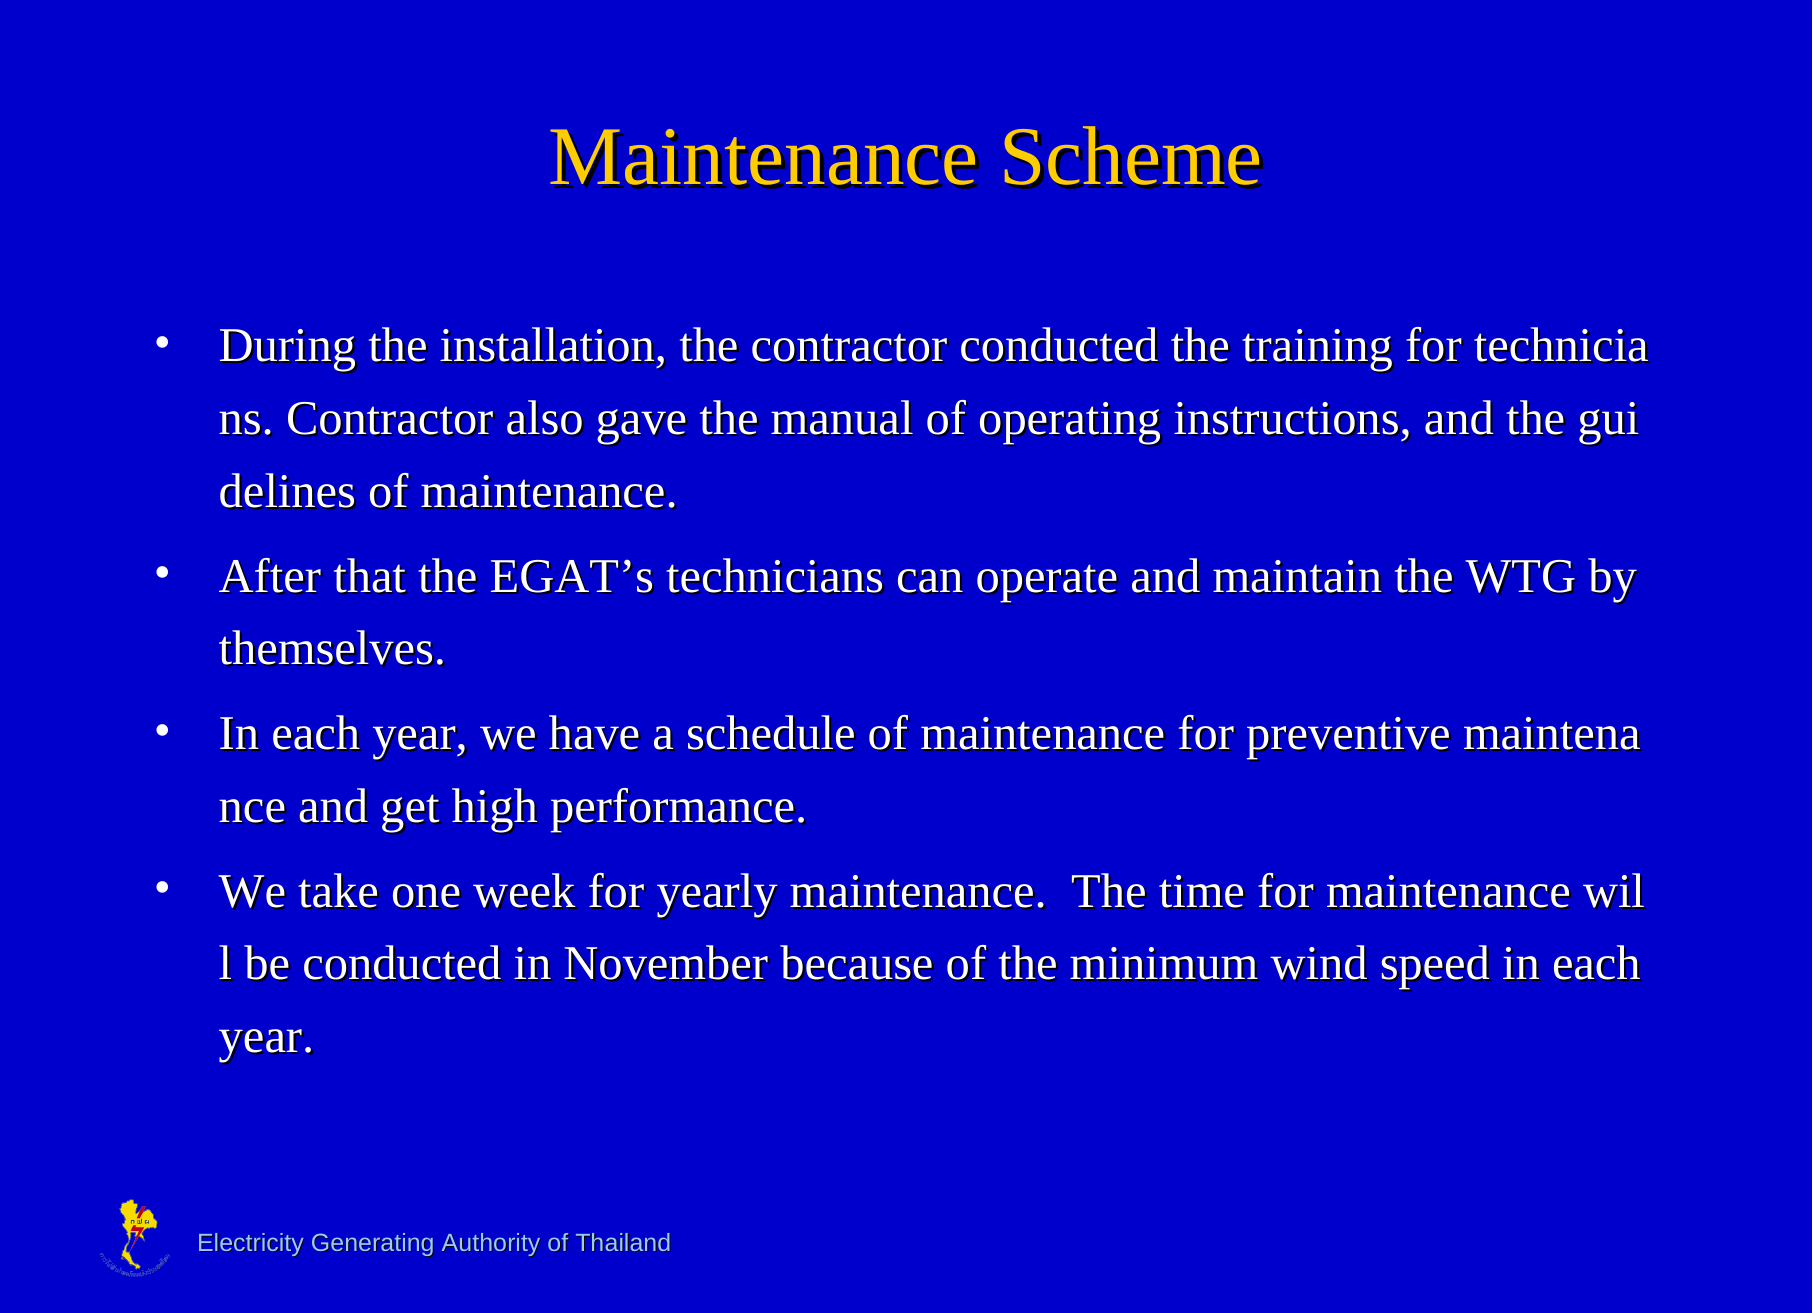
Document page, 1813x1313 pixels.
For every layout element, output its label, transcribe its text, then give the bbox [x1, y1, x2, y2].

list During the installation, the contractor conducted the training for technicians. Contractor also gave the manual of operating instructions, and the guidelines of maintenance. After that the EGAT’s technicians can operate and maintain the WTG by themselves. In each year, we have a schedule of maintenance for preventive maintenance and get high performance. We take one week for yearly maintenance. The time for maintenance will be conducted in November because of the minimum wind speed in each year. [135, 290, 1677, 1078]
picture [97, 1197, 172, 1280]
title Maintenance Scheme [135, 41, 1677, 261]
